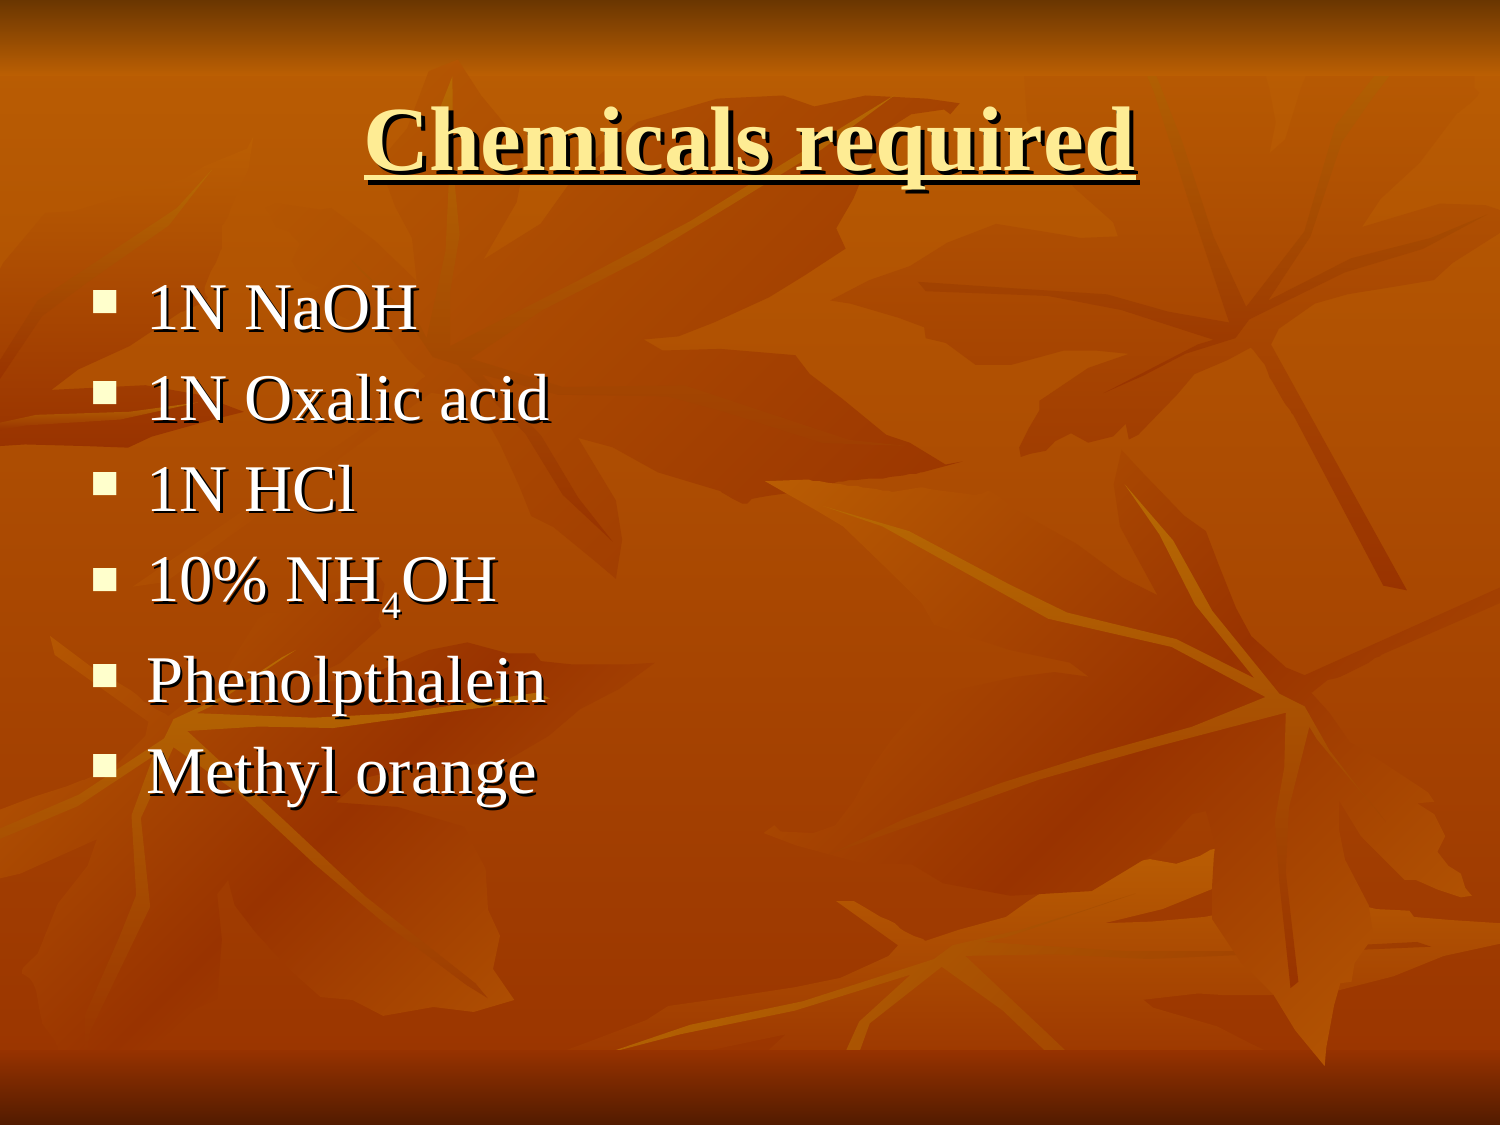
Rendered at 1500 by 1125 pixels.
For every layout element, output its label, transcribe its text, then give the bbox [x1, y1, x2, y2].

title Chemicals required [75, 45, 1426, 234]
list 1N NaOH 1N Oxalic acid 1N HCl 10% NH4OH Phenolpthalein Methyl orange [75, 262, 1426, 1006]
